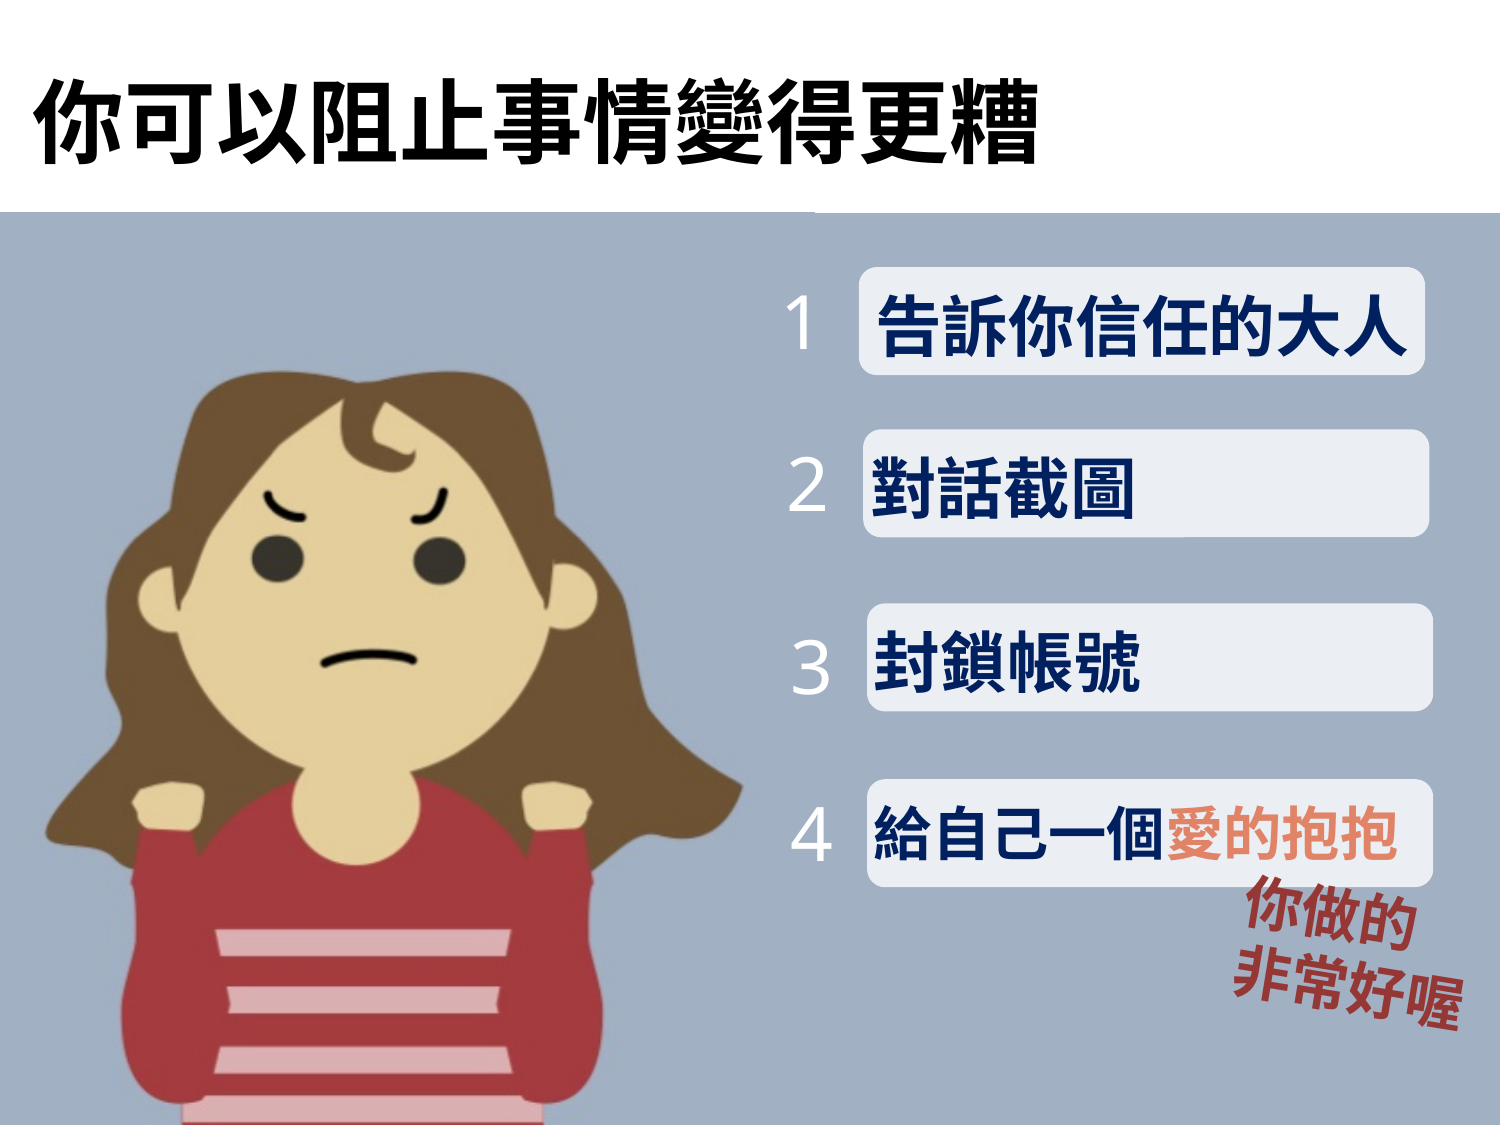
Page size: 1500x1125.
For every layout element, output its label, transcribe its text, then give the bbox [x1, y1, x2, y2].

text_box 給自己一個愛的抱抱 [858, 789, 1442, 875]
picture [0, 212, 815, 1125]
text_box 4 [775, 778, 858, 976]
text_box 封鎖帳號 [859, 613, 1442, 710]
text_box 告訴你信任的大人 [850, 276, 1434, 373]
text_box 1 [765, 266, 849, 373]
text_box 3 [775, 611, 859, 718]
title 你可以阻止事情變得更糟 [17, 26, 1368, 214]
text_box 你做的 非常好喔 [1212, 853, 1498, 1050]
text_box 對話截圖 [855, 439, 1438, 536]
text_box 2 [771, 429, 855, 536]
text_box [815, 213, 1500, 1125]
